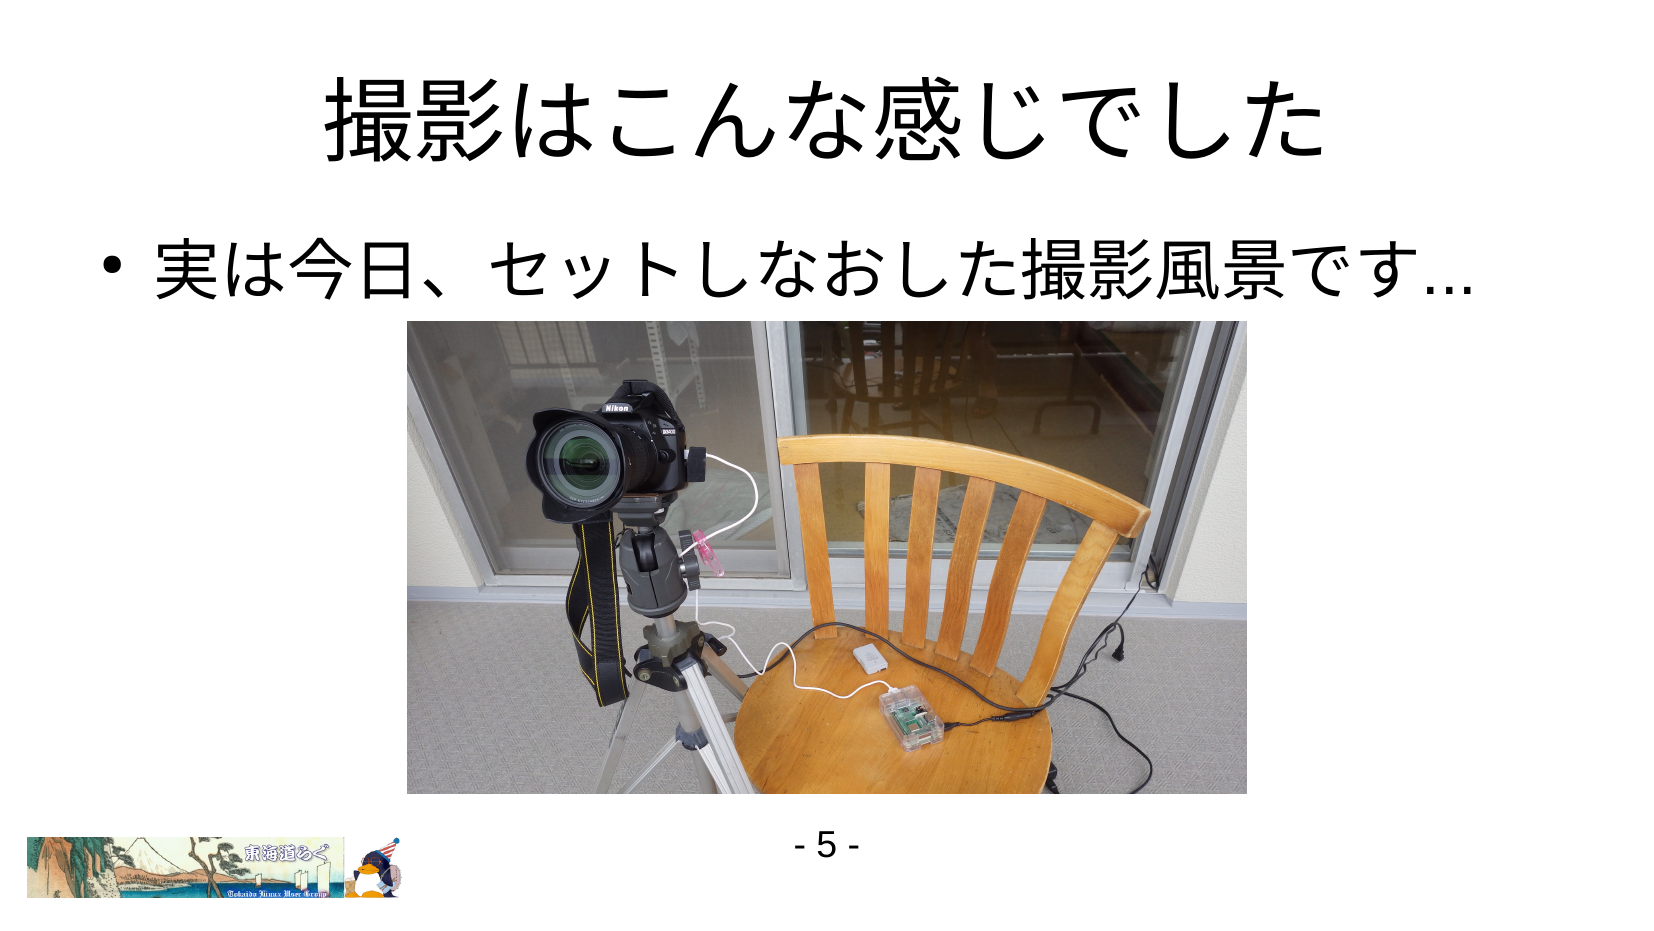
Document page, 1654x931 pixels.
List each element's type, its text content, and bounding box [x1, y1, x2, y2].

picture [407, 321, 1247, 794]
list 実は今日、セットしなおした撮影風景です... [82, 217, 1571, 758]
picture [27, 837, 402, 898]
title 撮影はこんな感じでした [82, 37, 1571, 193]
text_box - <番号> - [728, 811, 926, 877]
